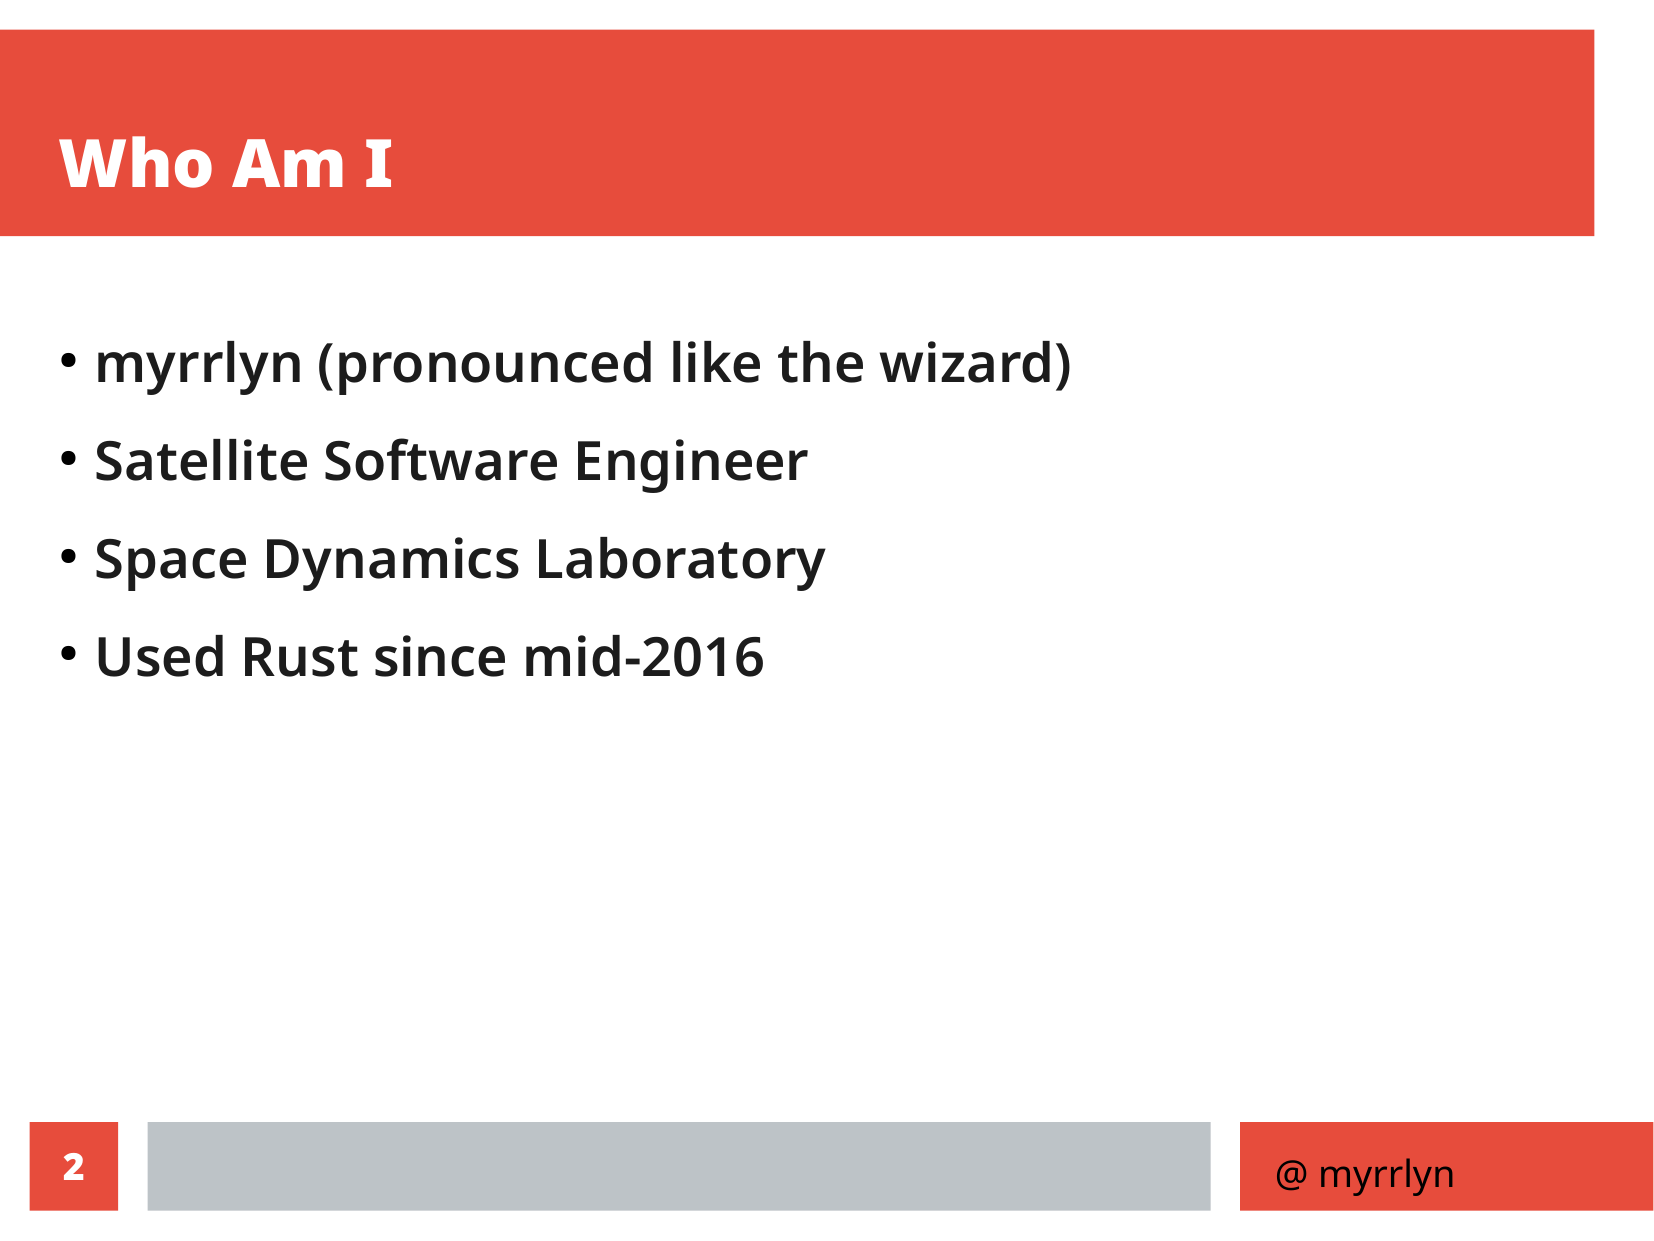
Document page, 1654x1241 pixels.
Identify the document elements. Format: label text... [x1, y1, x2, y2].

list myrrlyn (pronounced like the wizard) Satellite Software Engineer Space Dynamics Laboratory Used Rust since mid-2016 [59, 324, 1565, 1093]
title Who Am I [59, 59, 1595, 207]
text_box @ myrrlyn [1260, 1140, 1636, 1202]
